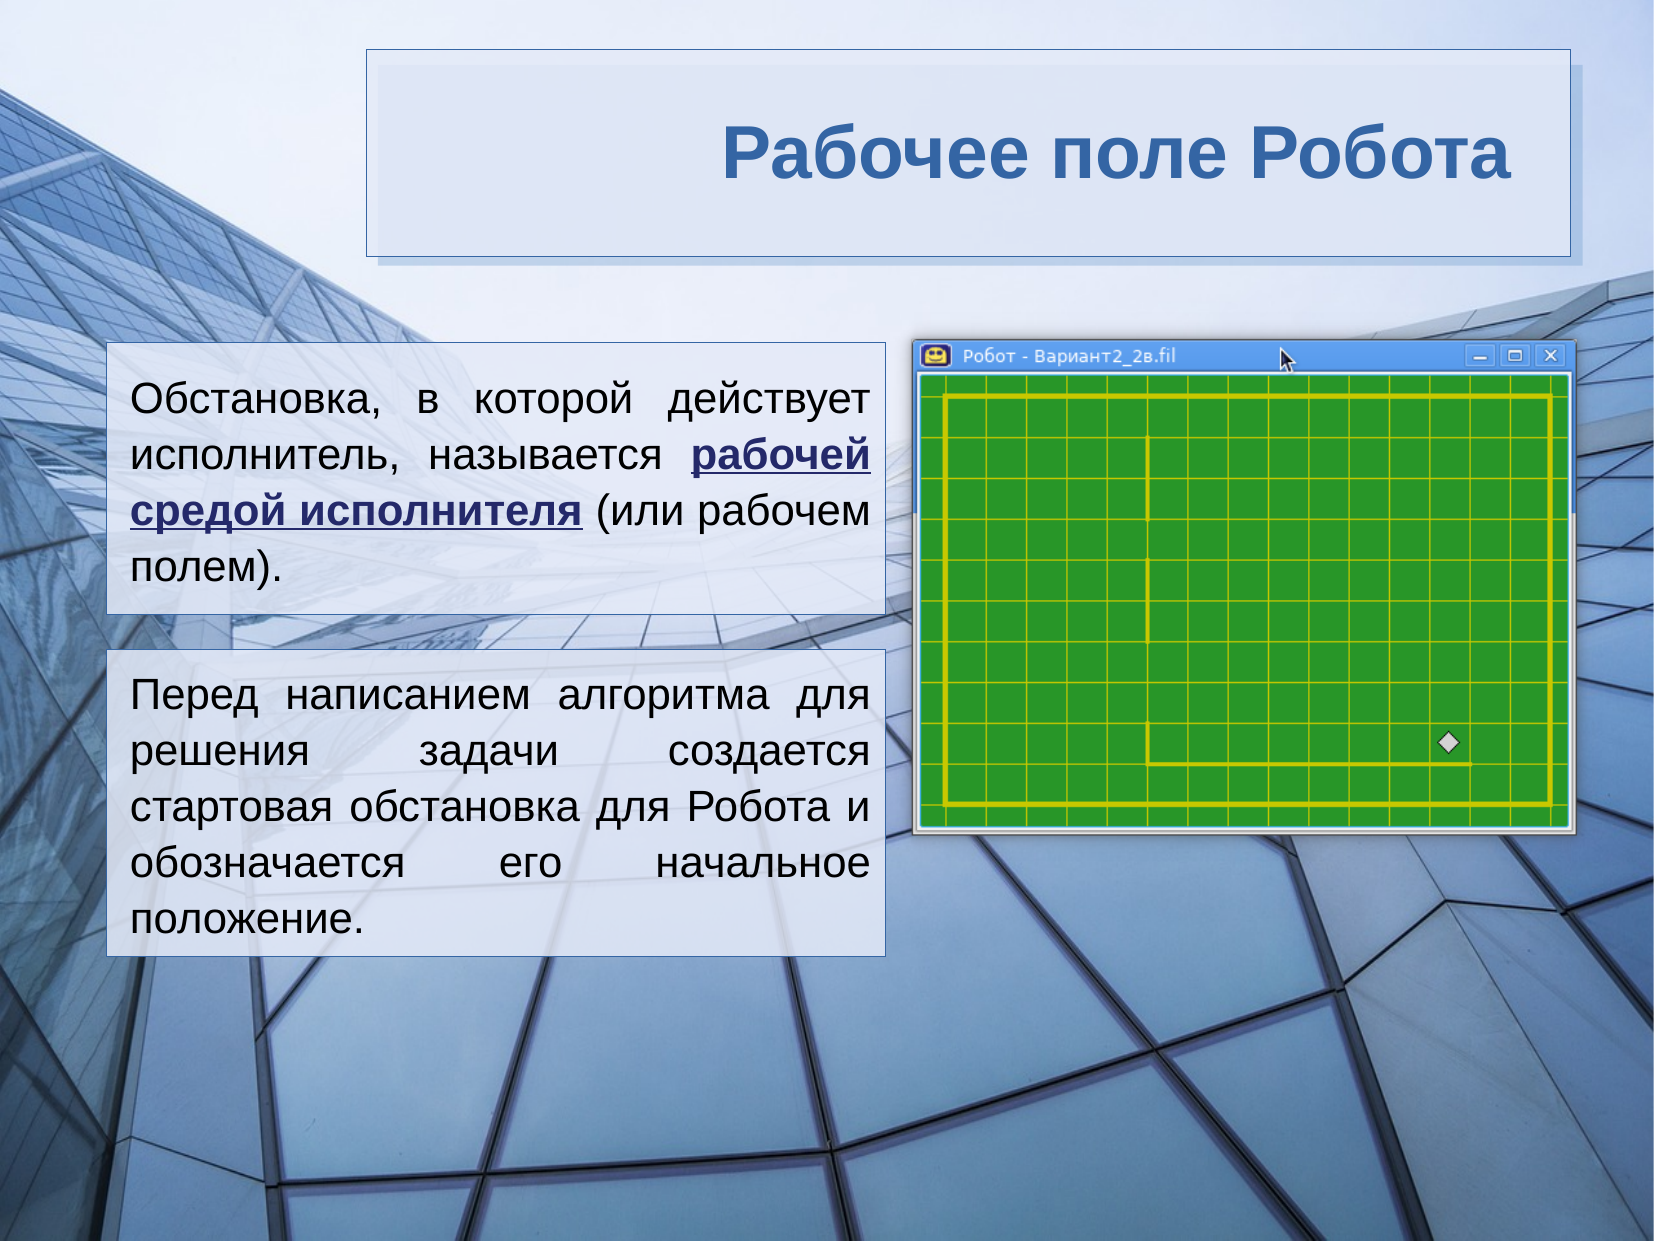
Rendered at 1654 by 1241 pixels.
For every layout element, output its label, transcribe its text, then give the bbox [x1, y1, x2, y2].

text_box Перед написанием алгоритма для решения задачи создается стартовая обстановка для Робота и обозначается его начальное положение. [106, 649, 886, 957]
text_box [377, 64, 1583, 266]
picture [0, 0, 1654, 1241]
text_box Обстановка, в которой действует исполнитель, называется рабочей средой исполнителя (или рабочем полем). [106, 342, 885, 615]
title Рабочее поле Робота [366, 49, 1571, 257]
